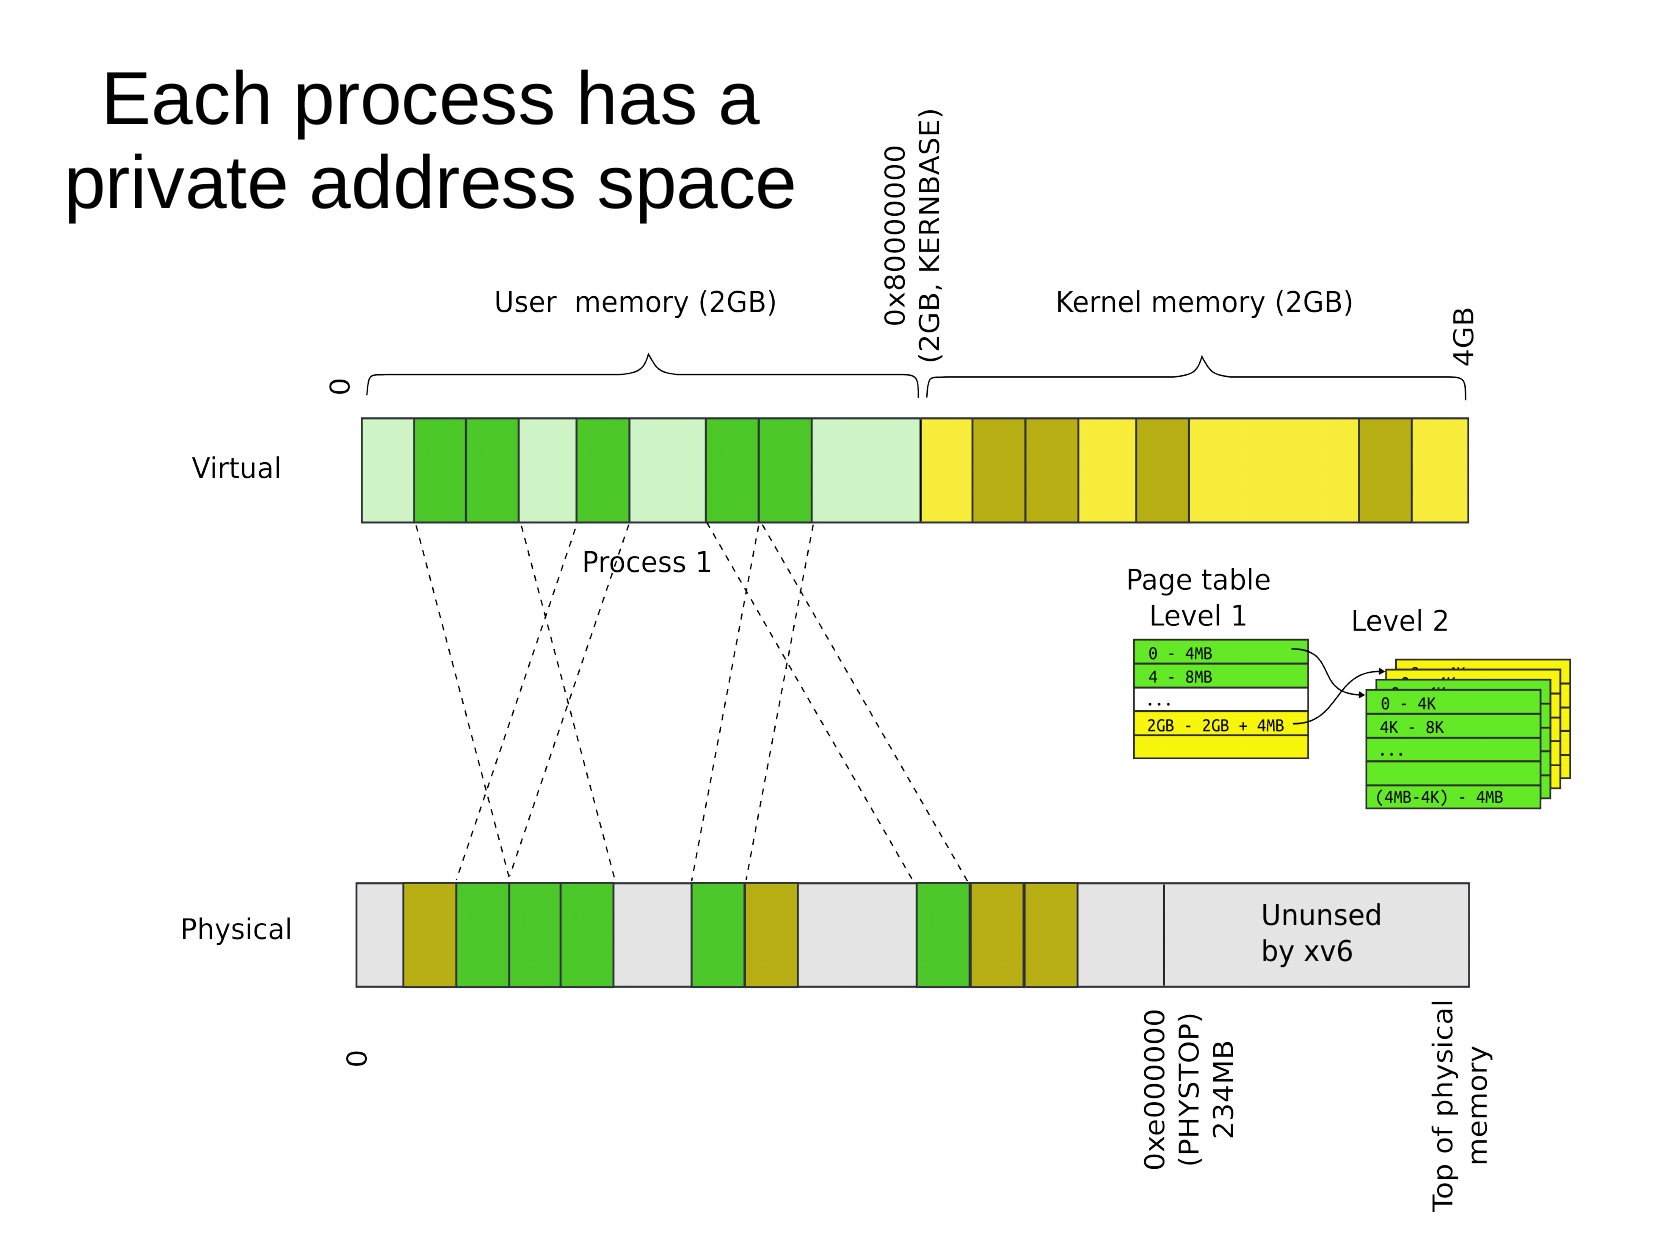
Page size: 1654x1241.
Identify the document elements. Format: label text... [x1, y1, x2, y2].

title Each process has a private address space [37, 56, 826, 225]
picture [183, 110, 1571, 1212]
